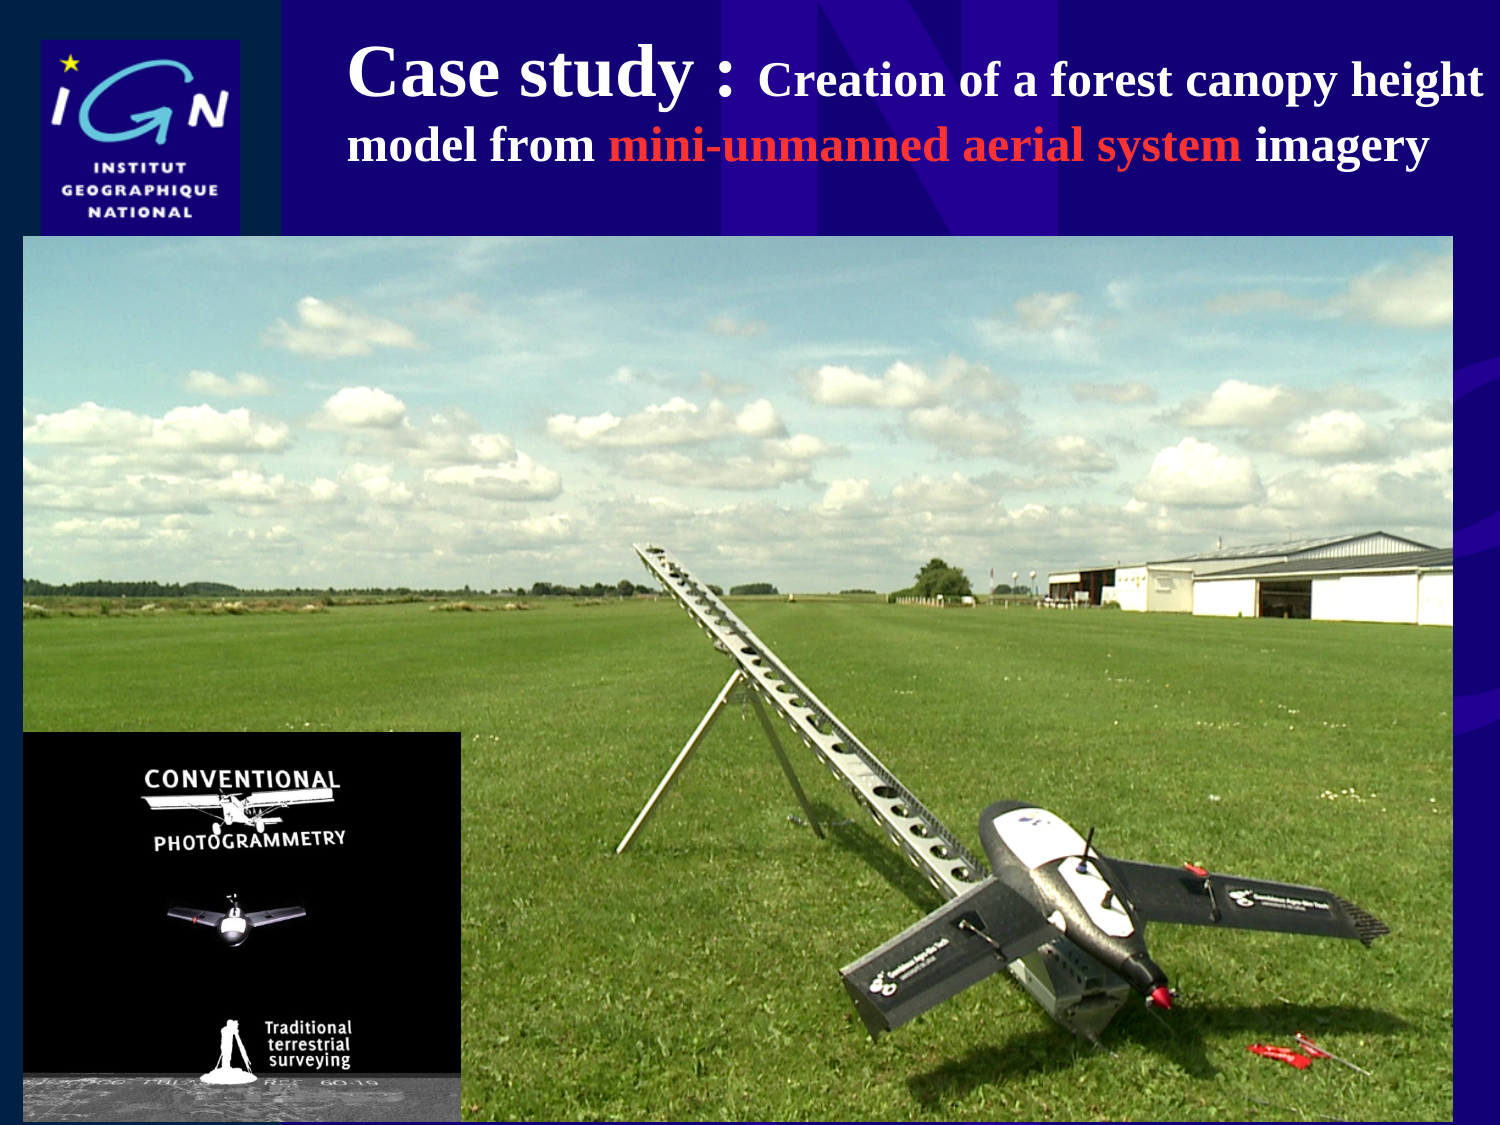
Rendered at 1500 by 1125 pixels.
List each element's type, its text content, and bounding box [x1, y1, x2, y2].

text_box Case study : Creation of a forest canopy height model from mini-unmanned aerial system imagery [331, 14, 1500, 240]
picture [0, 0, 1500, 1125]
